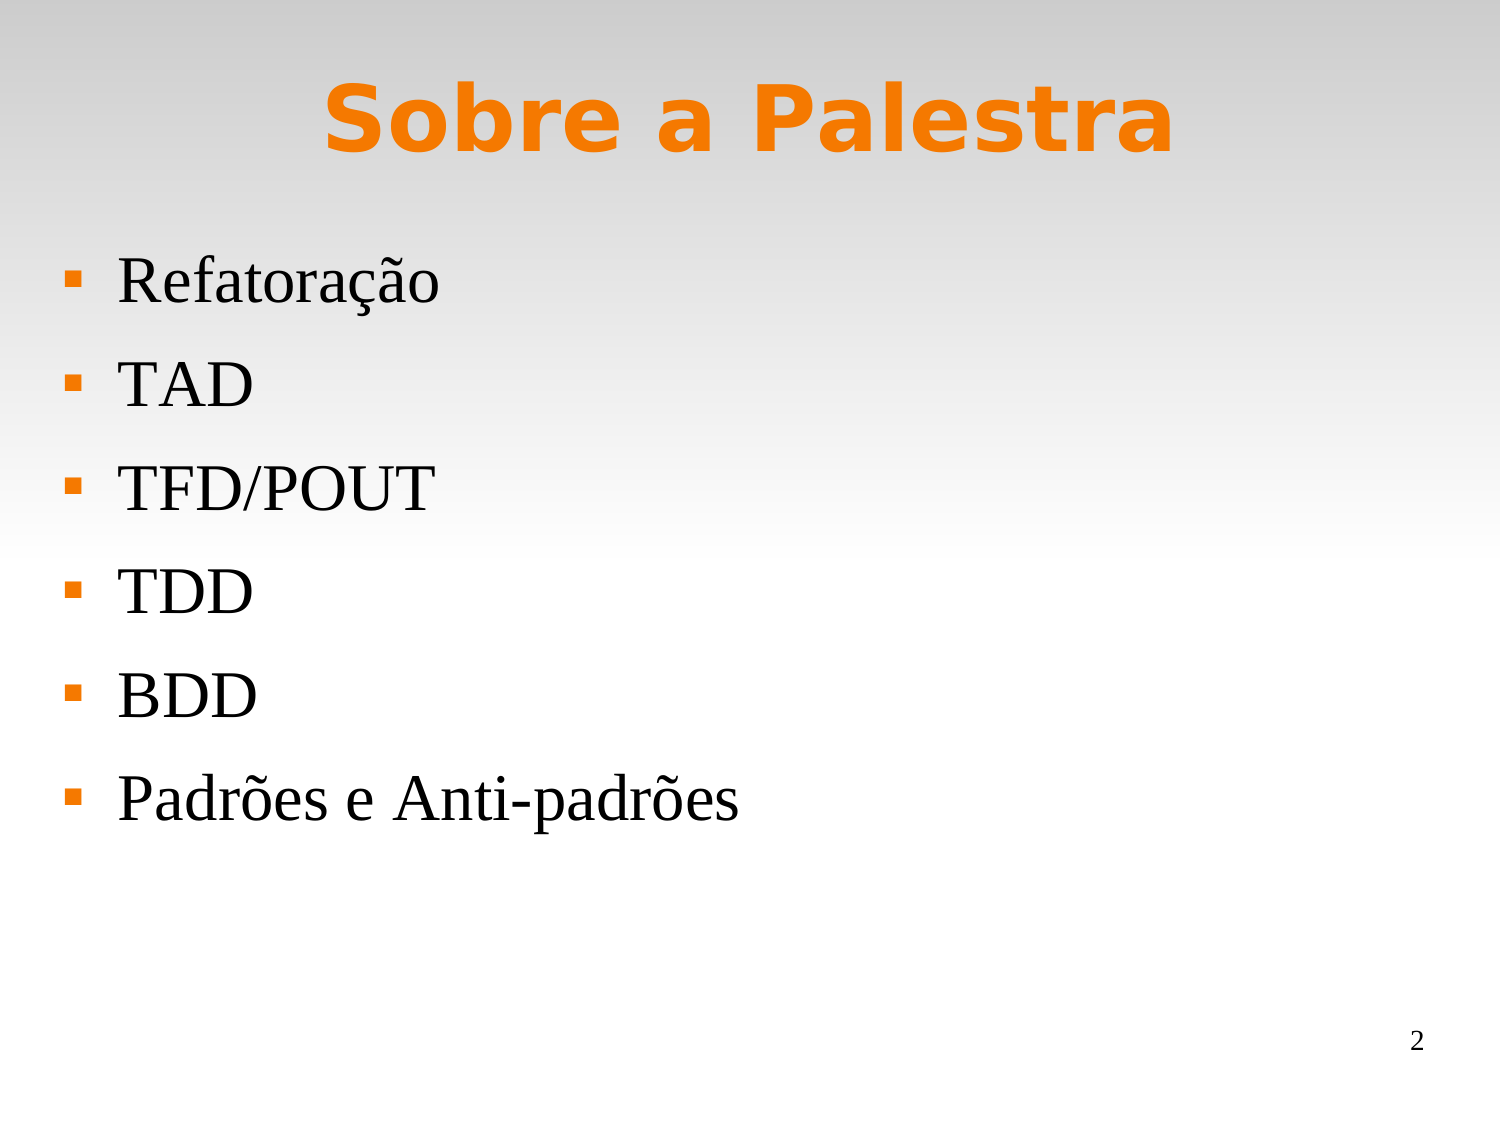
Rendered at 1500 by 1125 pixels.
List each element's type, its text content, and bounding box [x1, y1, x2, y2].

list Refatoração TAD TFD/POUT TDD BDD Padrões e Anti-padrões [29, 243, 1471, 1032]
title Sobre a Palestra [29, 38, 1471, 201]
